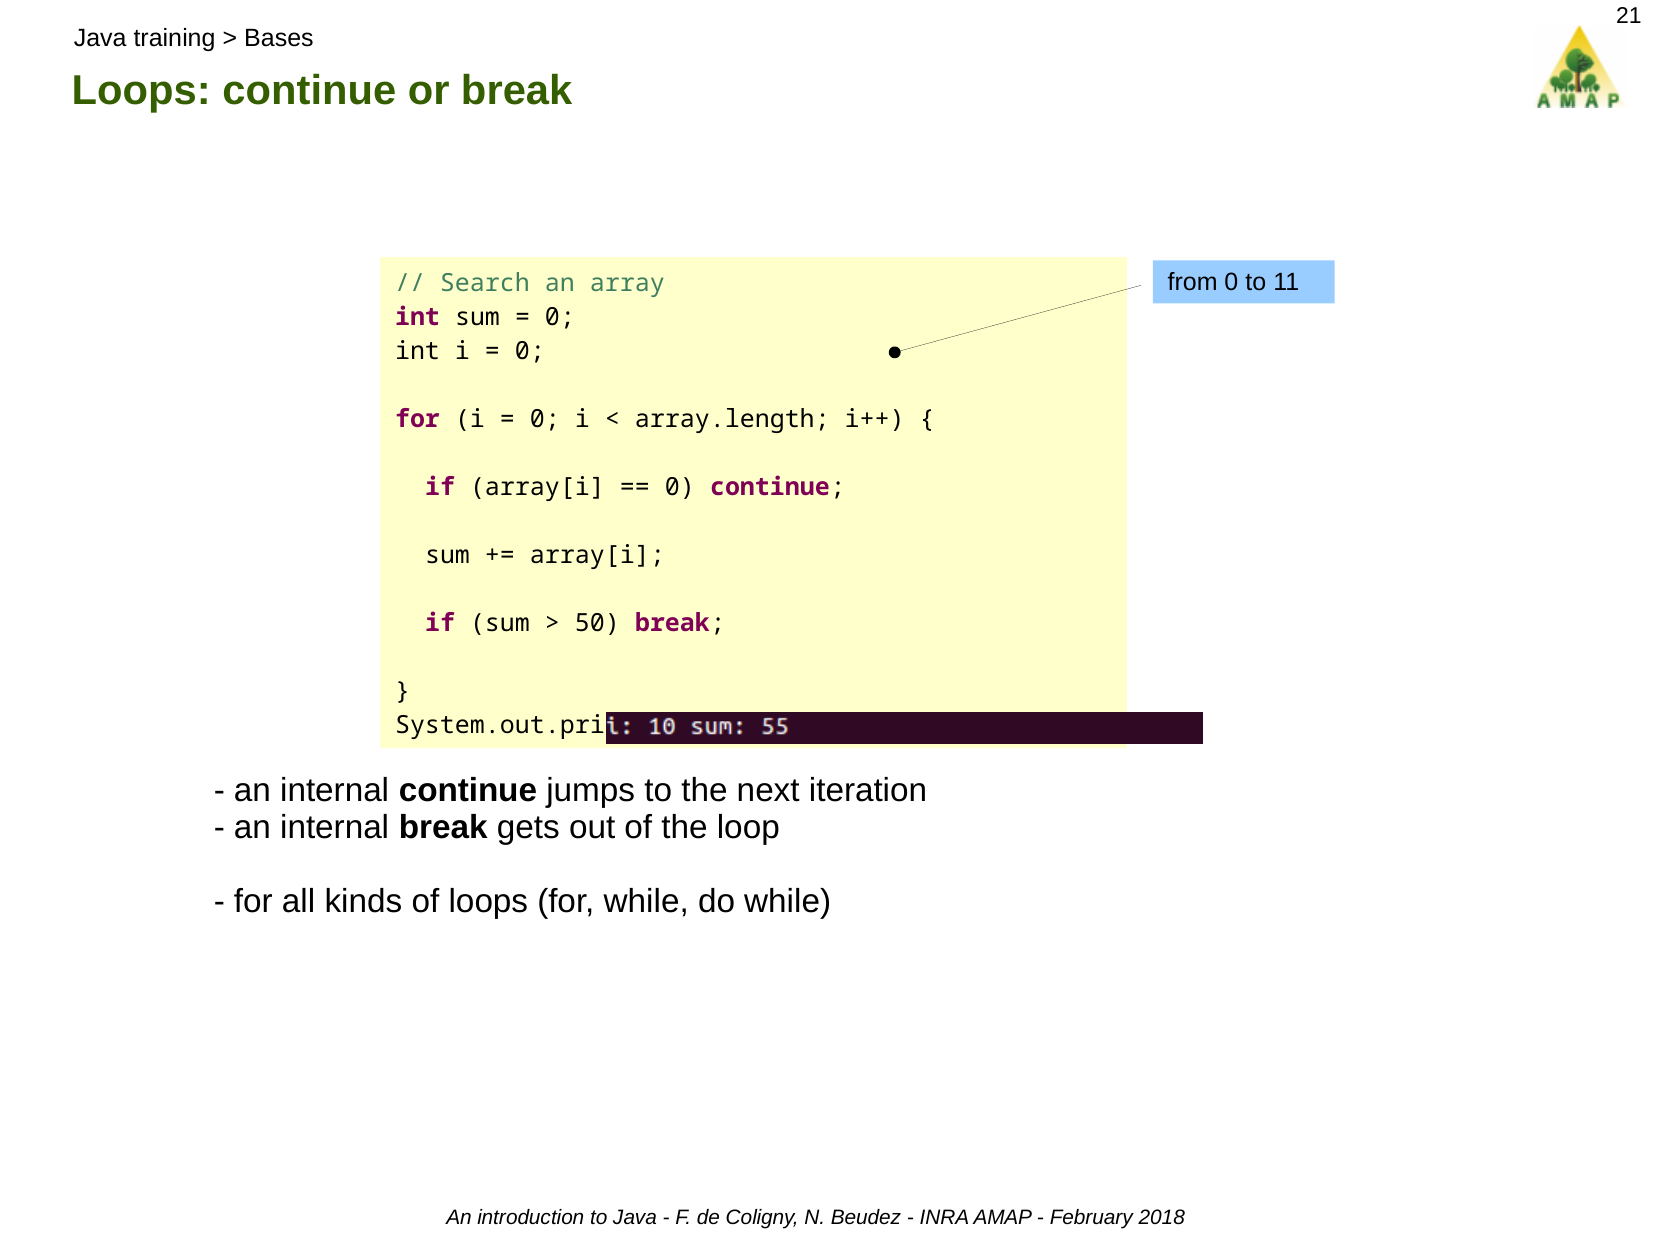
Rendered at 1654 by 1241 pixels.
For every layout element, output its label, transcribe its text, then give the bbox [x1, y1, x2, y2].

text_box Loops: continue or break [56, 59, 1120, 121]
picture [1533, 25, 1627, 108]
text_box from 0 to 11 [1152, 260, 1335, 304]
text_box - an internal continue jumps to the next iteration - an internal break gets out of the loop - for all kinds of loops (for, while, do while) [199, 763, 1071, 929]
text_box // Search an array int sum = 0; int i = 0; for (i = 0; i < array.length; i++) { if (array[i] == 0) continue; sum += array[i]; if (sum > 50) break; } System.out.println ("i: " + i+" sum: " + sum); [380, 257, 1127, 683]
picture [606, 712, 1203, 744]
text_box Java training > Bases [59, 16, 1004, 60]
